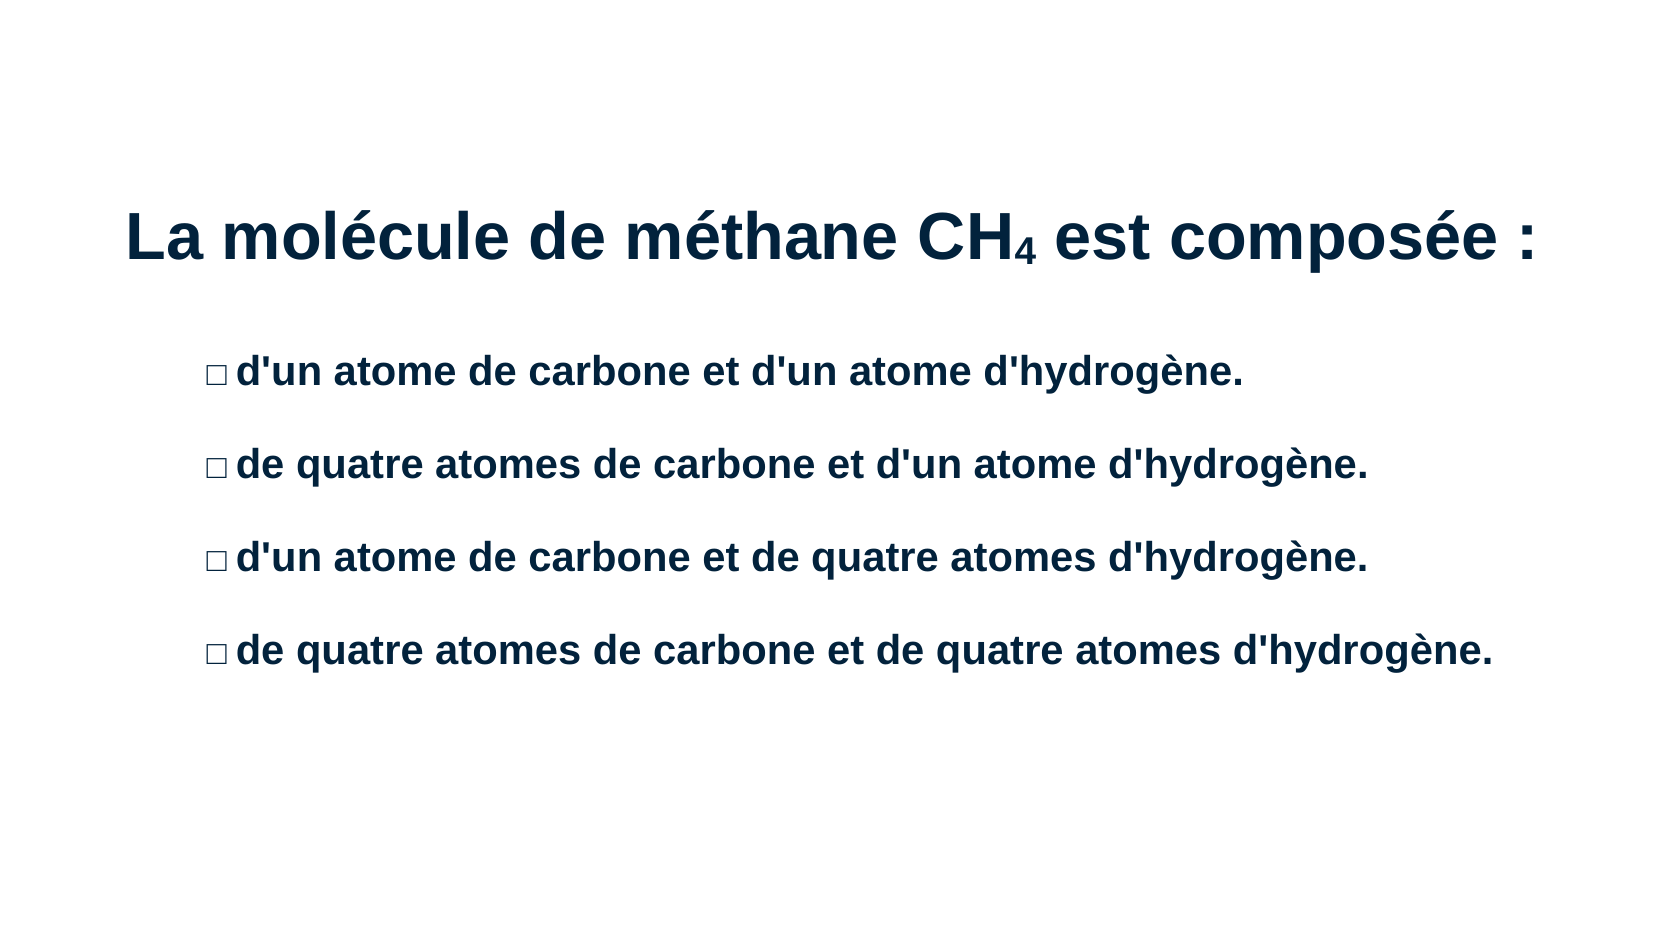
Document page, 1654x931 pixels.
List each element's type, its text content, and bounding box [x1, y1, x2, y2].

subtitle La molécule de méthane CH4 est composée : □ d'un atome de carbone et d'un atome d'hydrogène. □ de quatre atomes de carbone et d'un atome d'hydrogène. □ d'un atome de carbone et de quatre atomes d'hydrogène. □ de quatre atomes de carbone et de quatre atomes d'hydrogène. [88, 15, 1577, 857]
